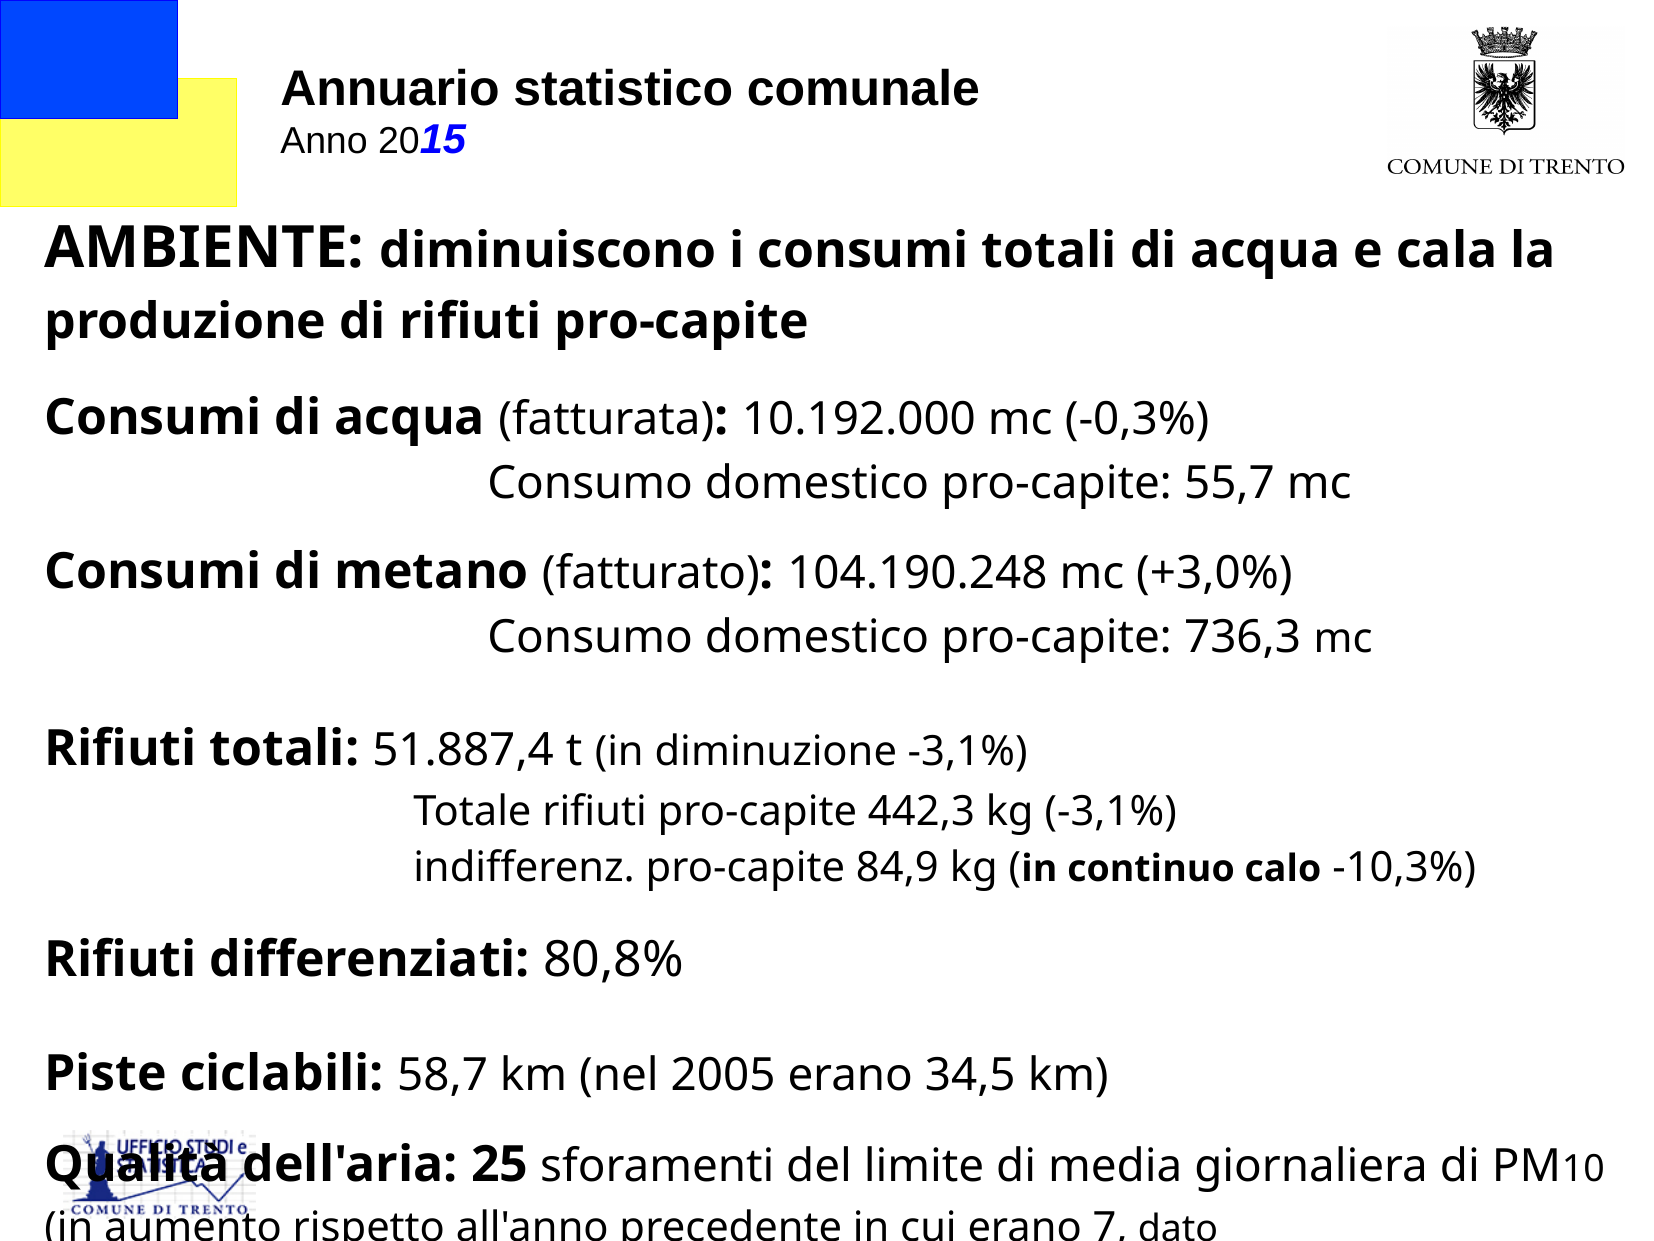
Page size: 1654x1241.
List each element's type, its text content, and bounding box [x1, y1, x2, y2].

text_box [0, 0, 237, 207]
text_box Annuario statistico comunale Anno 2015 [265, 53, 1241, 178]
text_box AMBIENTE: diminuiscono i consumi totali di acqua e cala la produzione di rifiuti pro-capite Consumi di acqua (fatturata): 10.192.000 mc (-0,3%) Consumo domestico pro-capite: 55,7 mc Consumi di metano (fatturato): 104.190.248 mc (+3,0%) Consumo domestico pro-capite: 736,3 mc Rifiuti totali: 51.887,4 t (in diminuzione -3,1%) Totale rifiuti pro-capite 442,3 kg (-3,1%) indifferenz. pro-capite 84,9 kg (in continuo calo -10,3%) Rifiuti differenziati: 80,8% Piste ciclabili: 58,7 km (nel 2005 erano 34,5 km) Qualità dell'aria: 25 sforamenti del limite di media giornaliera di PM10 (in aumento rispetto all'anno precedente in cui erano 7, dato condizionato dalla bassa piovosità, ovvero 697 mm contro gli oltre 1000 degli ultimi anni) [29, 198, 1654, 1233]
